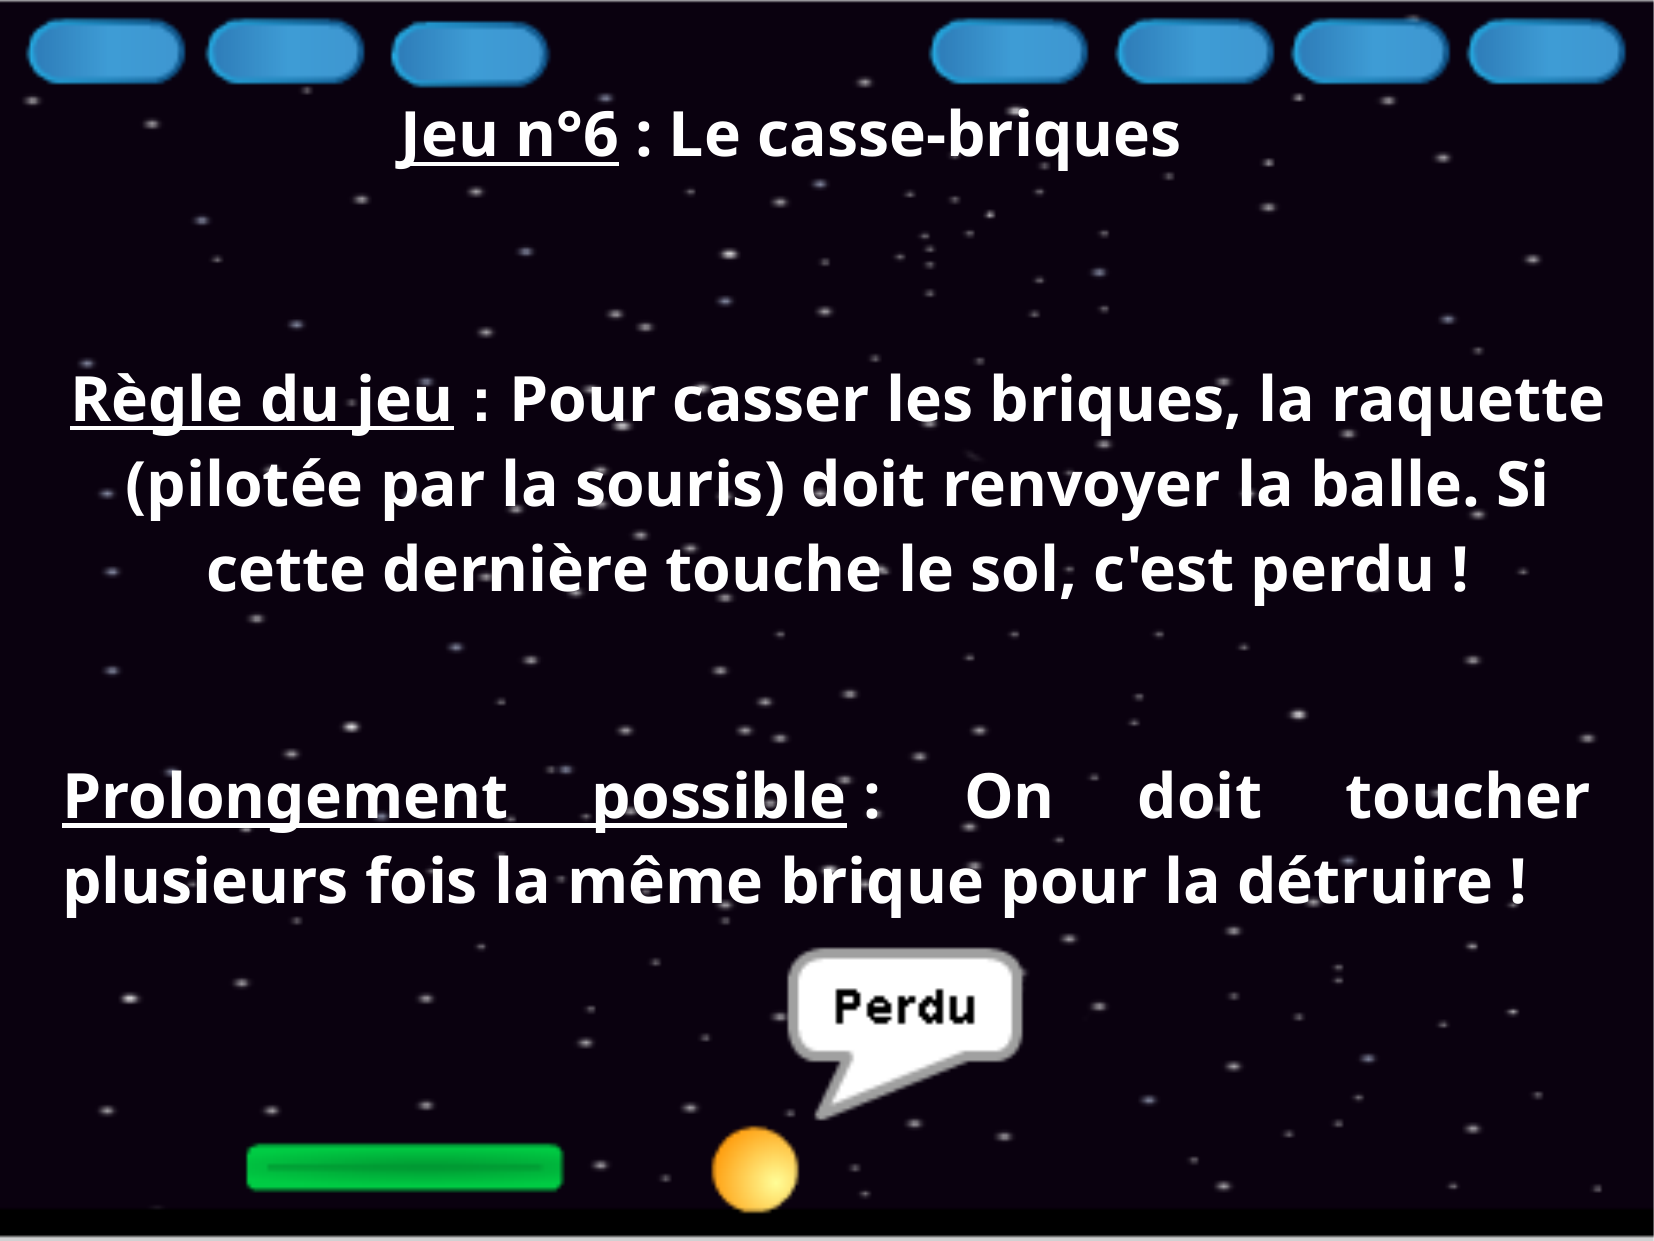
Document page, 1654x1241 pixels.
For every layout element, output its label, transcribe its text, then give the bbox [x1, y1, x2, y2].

text_box Jeu n°6 : Le casse-briques [271, 82, 1312, 185]
list Règle du jeu : Pour casser les briques, la raquette (pilotée par la souris) doit renvoyer la balle. Si cette dernière touche le sol, c'est perdu ! [47, 354, 1630, 662]
picture [0, 0, 1654, 1241]
text_box Prolongement possible : On doit toucher plusieurs fois la même brique pour la détruire ! [47, 744, 1607, 945]
